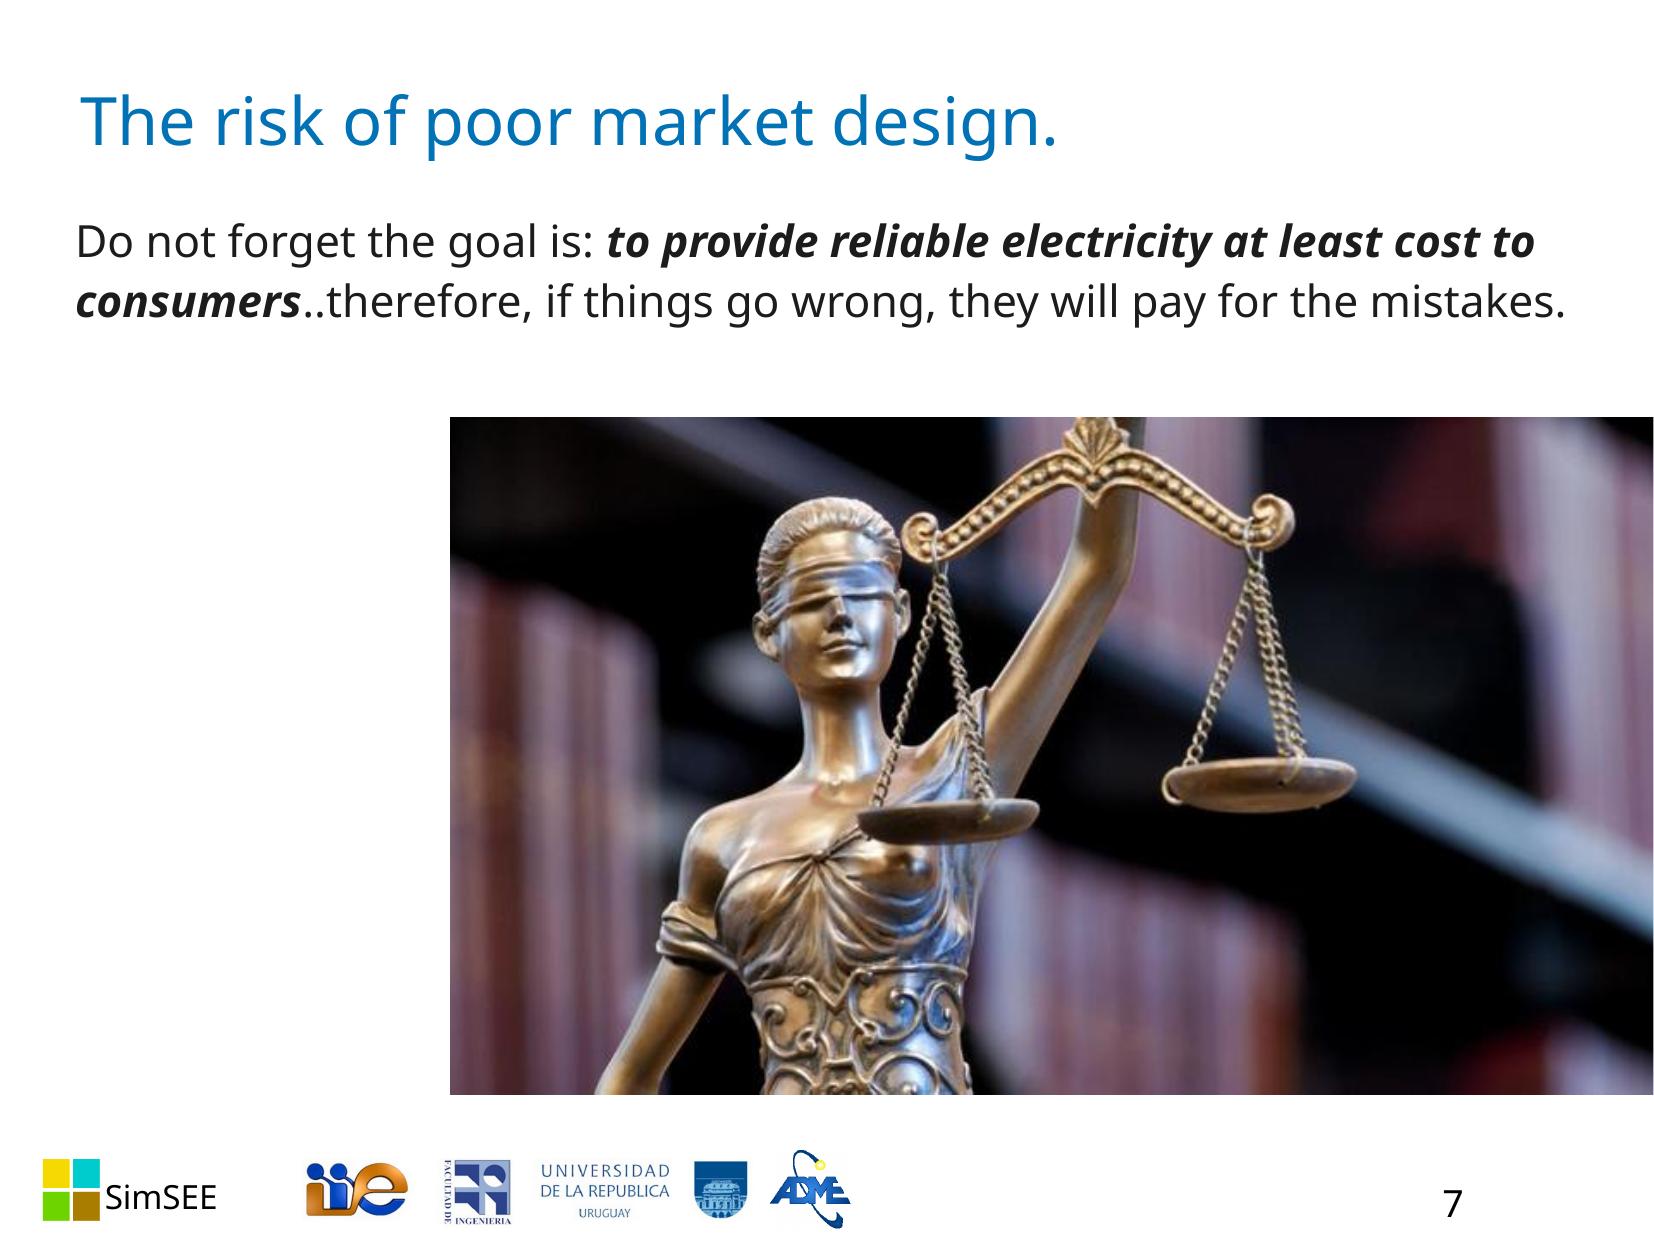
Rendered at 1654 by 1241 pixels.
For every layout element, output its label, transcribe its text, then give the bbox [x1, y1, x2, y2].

picture [770, 1150, 853, 1230]
list Do not forget the goal is: to provide reliable electricity at least cost to consumers..therefore, if things go wrong, they will pay for the mistakes. [75, 210, 1576, 391]
picture [296, 1154, 753, 1229]
picture [450, 417, 1654, 1096]
picture [41, 1157, 102, 1223]
title The risk of poor market design. [73, 17, 1486, 166]
